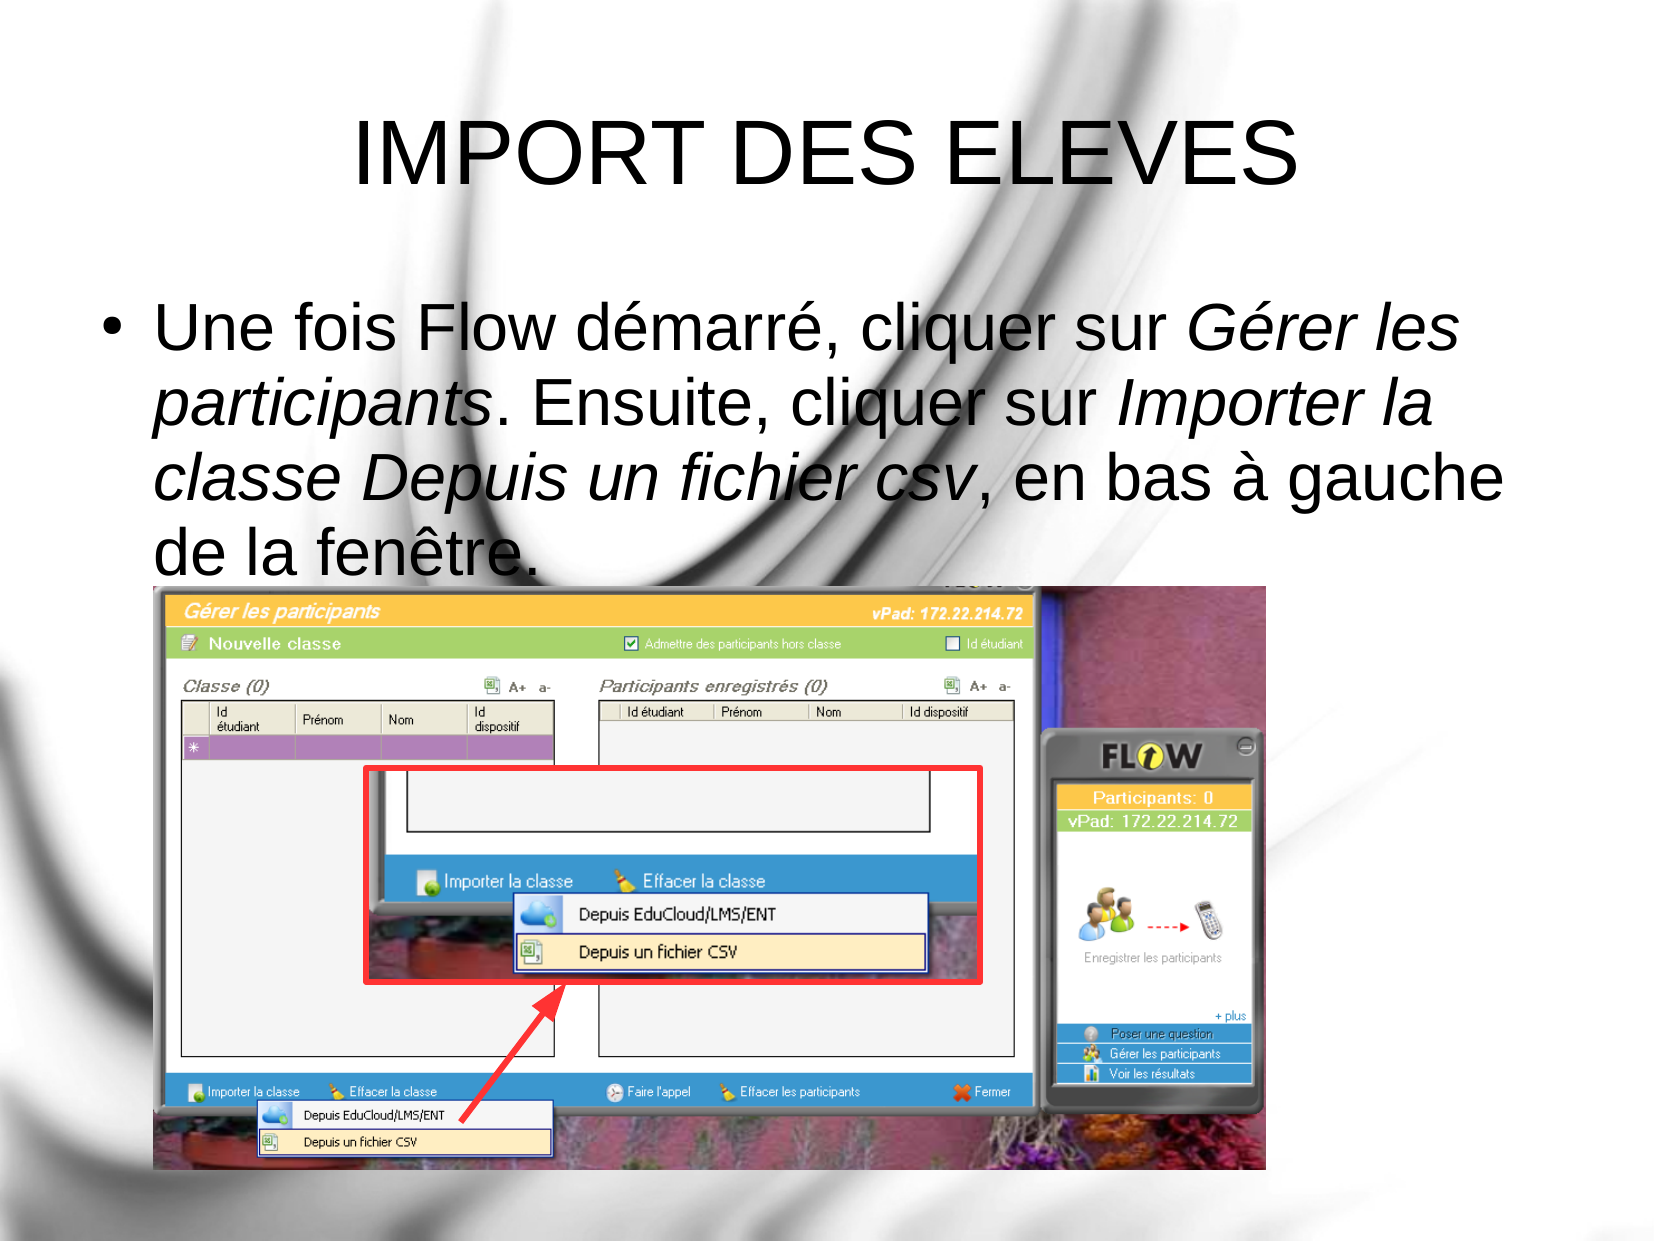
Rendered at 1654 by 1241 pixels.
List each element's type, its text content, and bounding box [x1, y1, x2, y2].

list Une fois Flow démarré, cliquer sur Gérer les participants. Ensuite, cliquer sur Importer la classe Depuis un fichier csv, en bas à gauche de la fenêtre. [82, 290, 1571, 1109]
title IMPORT DES ELEVES [82, 49, 1571, 257]
picture [0, 0, 1654, 1241]
